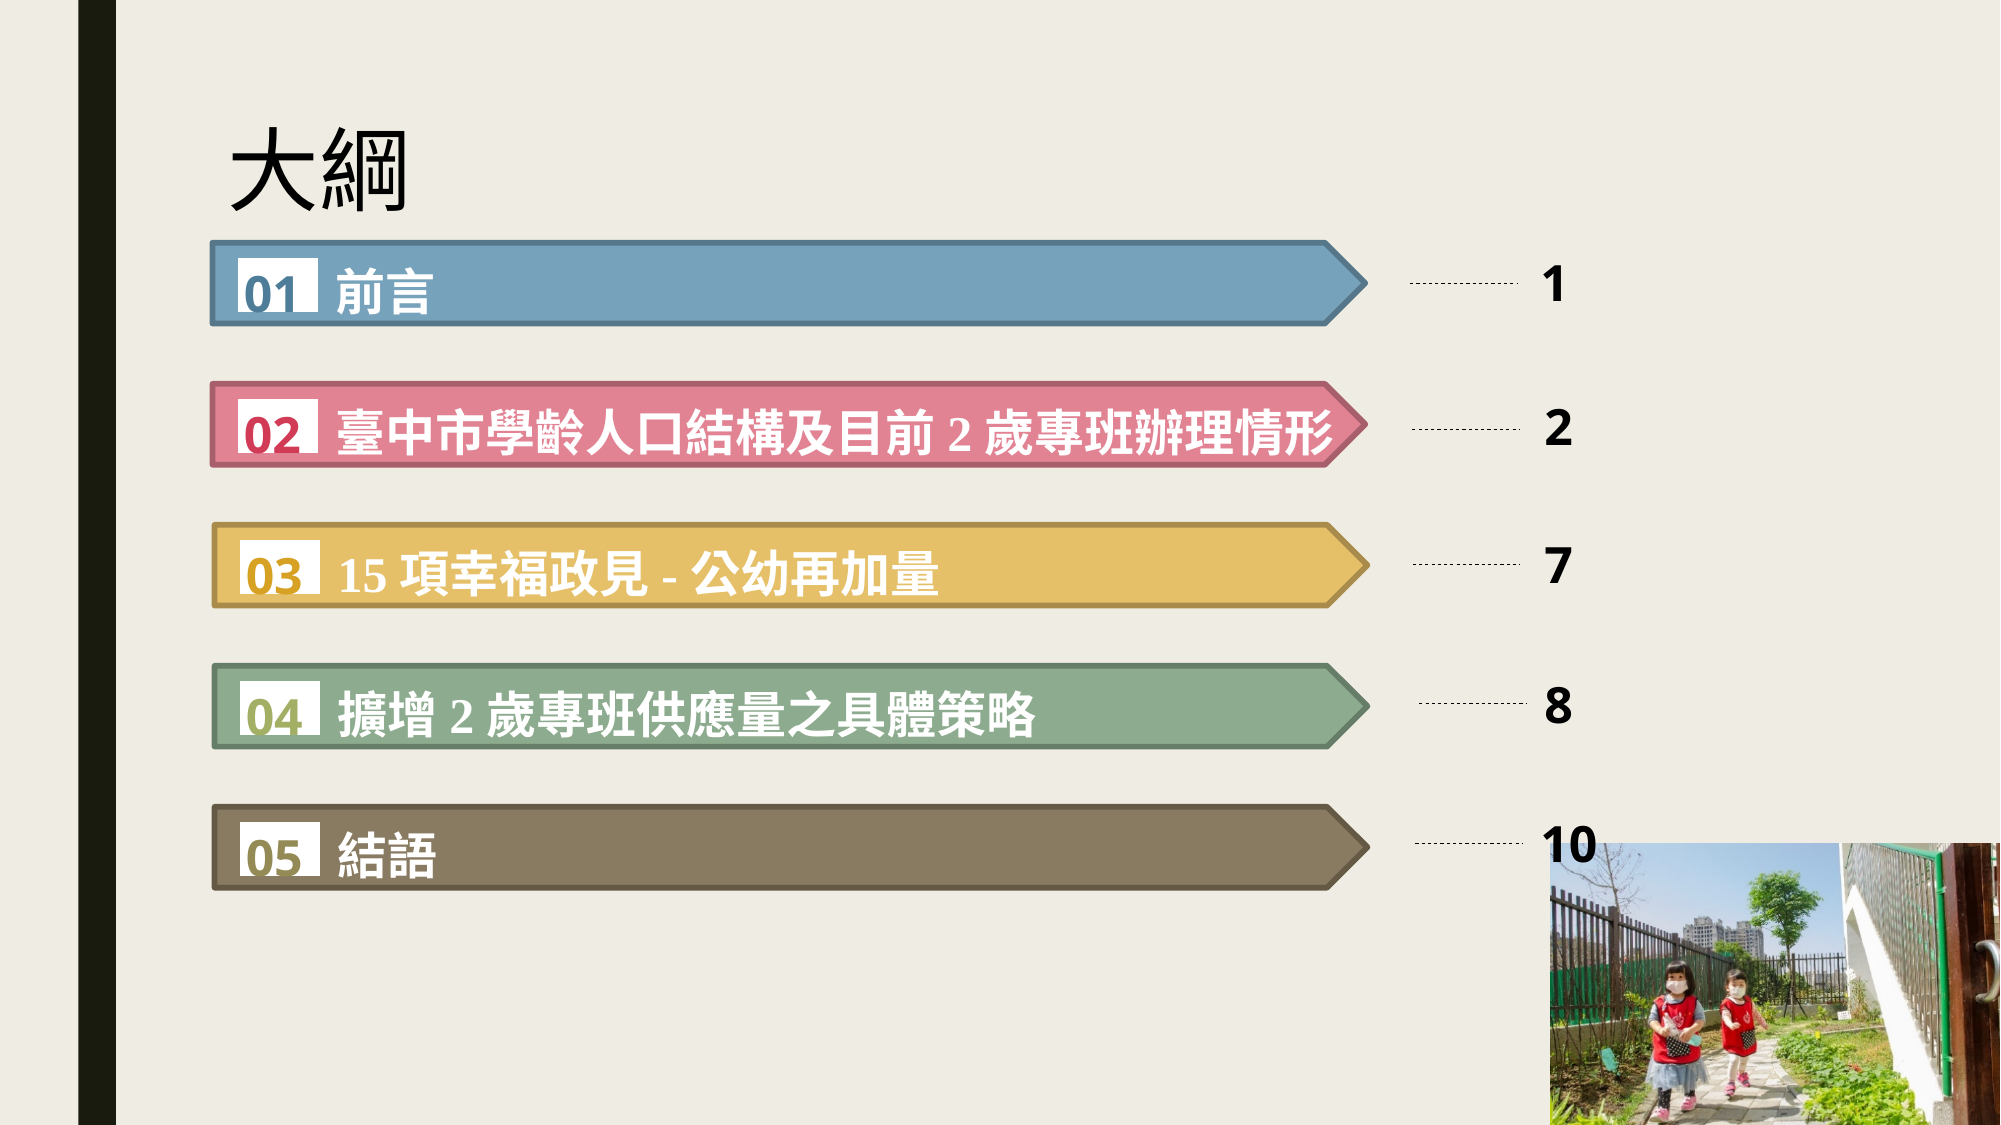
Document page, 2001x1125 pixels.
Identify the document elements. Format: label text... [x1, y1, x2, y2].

text_box [214, 524, 1338, 606]
text_box 7 [1529, 526, 1703, 602]
text_box 03 [231, 537, 318, 612]
text_box 02 [229, 396, 316, 471]
title 大綱 [212, 118, 1788, 333]
text_box 1 [1525, 244, 1700, 321]
text_box 04 [231, 678, 318, 753]
text_box [212, 383, 1335, 465]
text_box [212, 242, 1336, 324]
text_box 結語 [322, 817, 1373, 892]
text_box 10 [1525, 805, 1700, 881]
text_box 擴增2歲專班供應量之具體策略 [322, 676, 1373, 751]
picture [1550, 843, 2000, 1125]
text_box [214, 806, 1338, 888]
text_box [214, 665, 1338, 747]
text_box 05 [231, 819, 318, 894]
text_box 2 [1529, 387, 1703, 464]
text_box 15項幸福政見-公幼再加量 [322, 535, 1373, 670]
text_box 臺中市學齡人口結構及目前2歲專班辦理情形 [320, 394, 1365, 469]
text_box 01 [229, 255, 316, 330]
text_box 前言 [320, 253, 1365, 328]
text_box 8 [1529, 665, 1703, 742]
